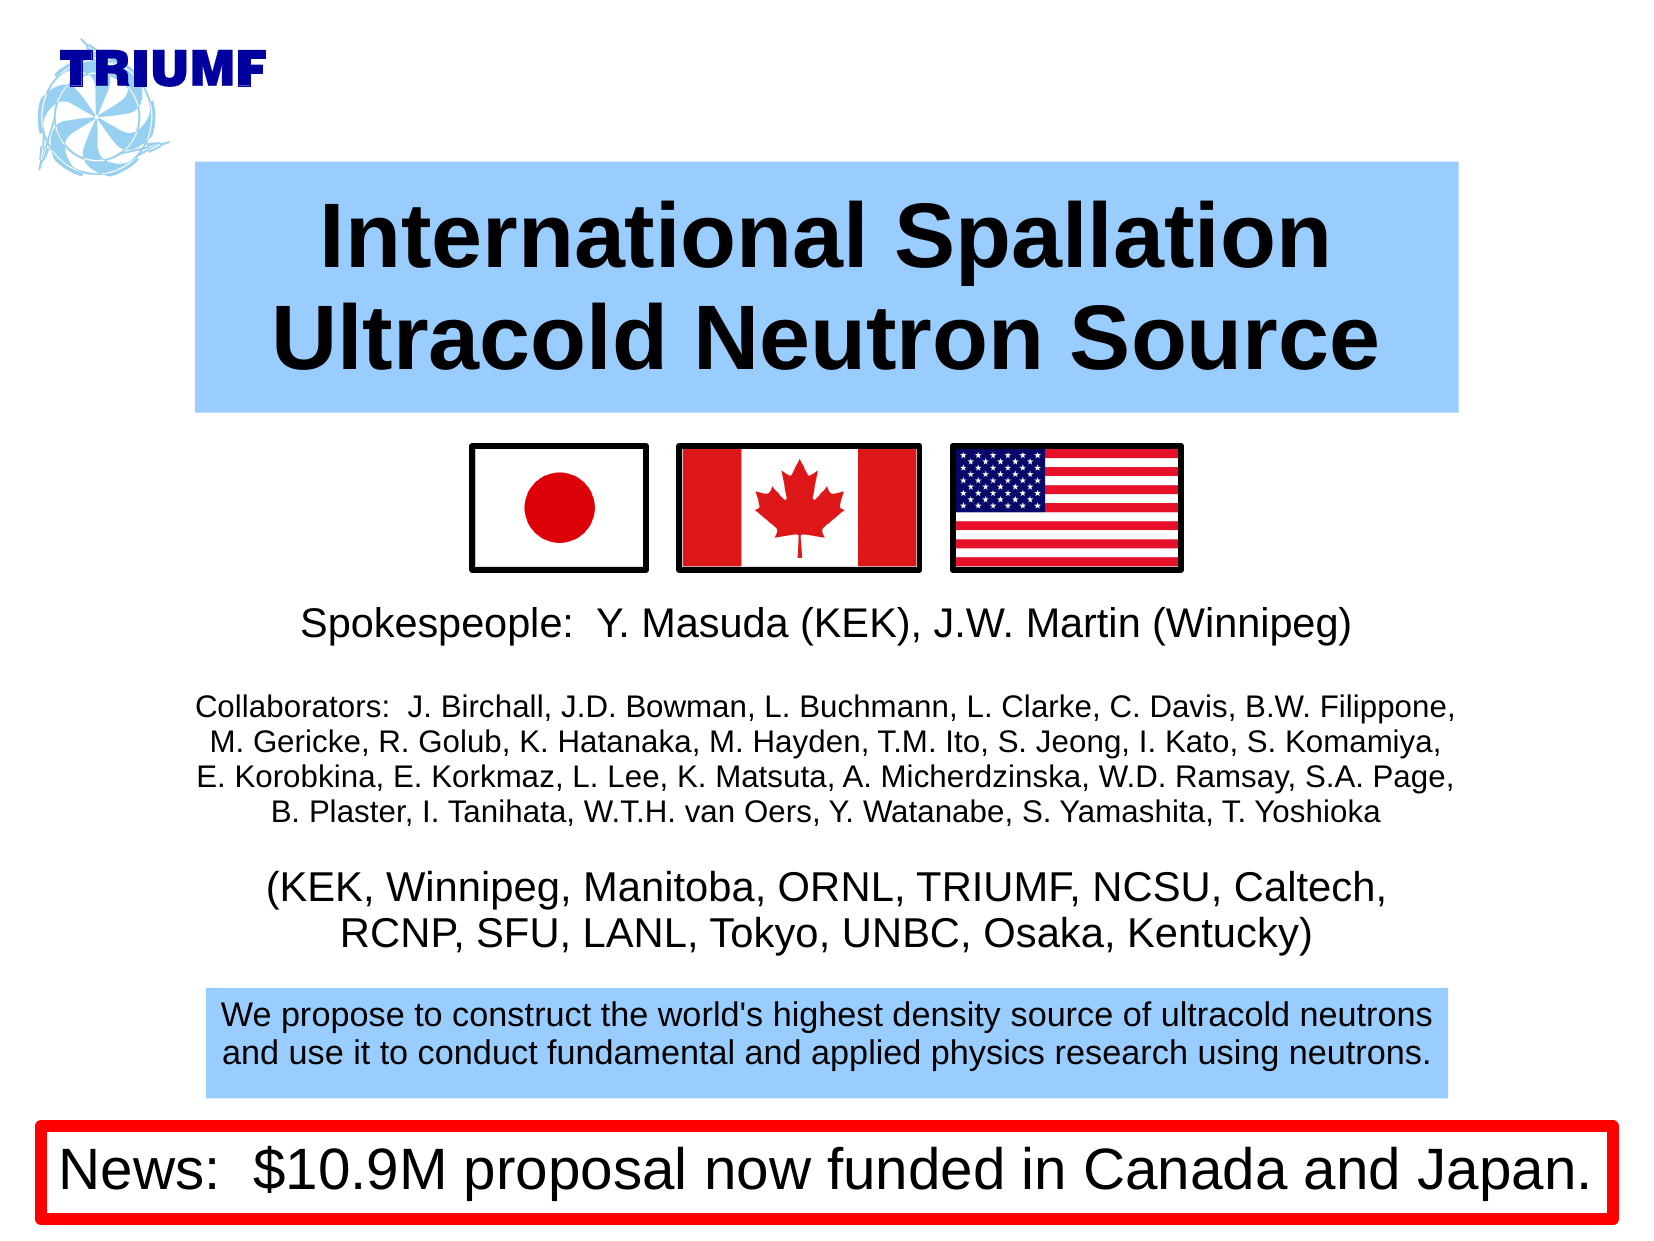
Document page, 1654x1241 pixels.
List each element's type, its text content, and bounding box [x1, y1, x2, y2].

picture [955, 448, 1179, 567]
title International Spallation Ultracold Neutron Source [195, 161, 1459, 413]
text_box We propose to construct the world's highest density source of ultracold neutrons and use it to conduct fundamental and applied physics research using neutrons. [205, 991, 1448, 1099]
picture [682, 448, 917, 567]
text_box Spokespeople: Y. Masuda (KEK), J.W. Martin (Winnipeg) [428, 595, 1226, 652]
subtitle Collaborators: J. Birchall, J.D. Bowman, L. Buchmann, L. Clarke, C. Davis, B.W. Filippone, M. Gericke, R. Golub, K. Hatanaka, M. Hayden, T.M. Ito, S. Jeong, I. Kato, S. Komamiya, E. Korobkina, E. Korkmaz, L. Lee, K. Matsuta, A. Micherdzinska, W.D. Ramsay, S.A. Page, B. Plaster, I. Tanihata, W.T.H. van Oers, Y. Watanabe, S. Yamashita, T. Yoshioka (KEK, Winnipeg, Manitoba, ORNL, TRIUMF, NCSU, Caltech, RCNP, SFU, LANL, Tokyo, UNBC, Osaka, Kentucky) [88, 655, 1565, 991]
picture [475, 448, 644, 567]
picture [37, 37, 266, 178]
text_box News: $10.9M proposal now funded in Canada and Japan. [41, 1126, 1610, 1220]
